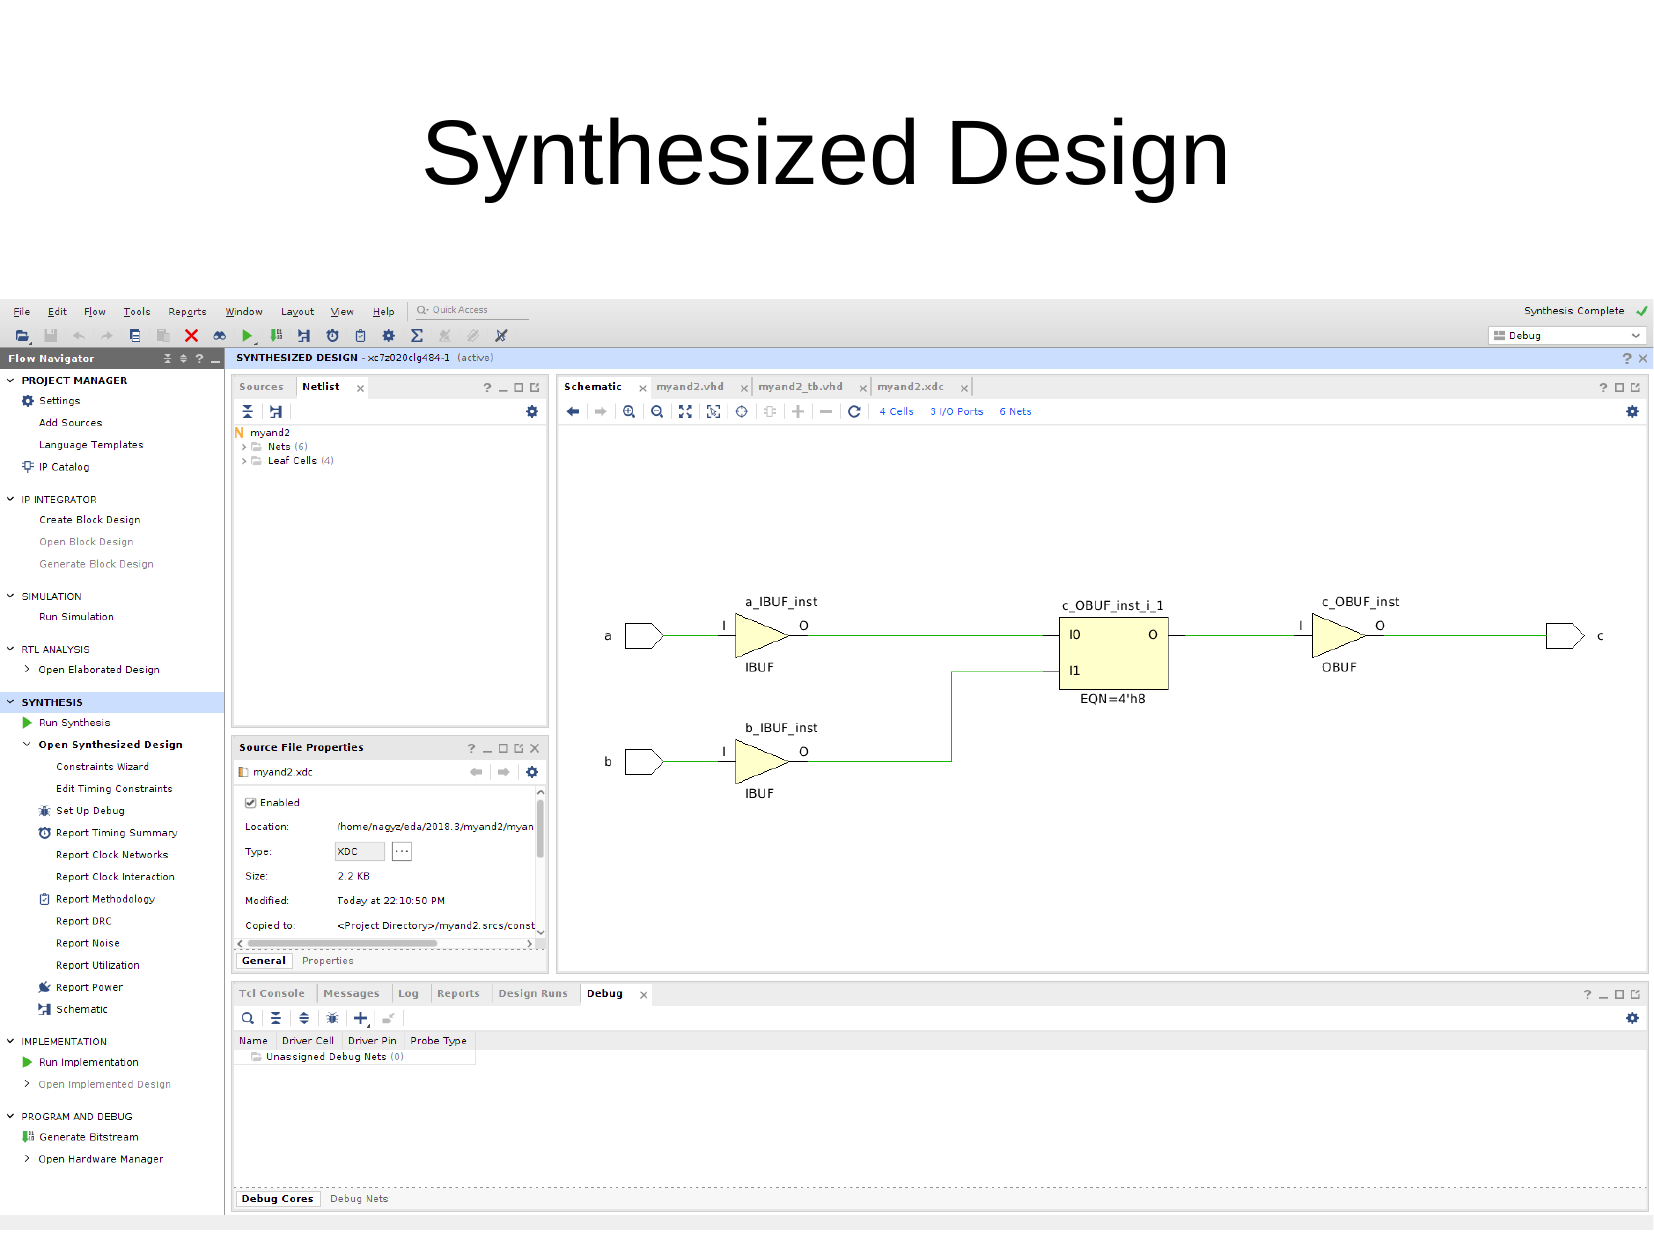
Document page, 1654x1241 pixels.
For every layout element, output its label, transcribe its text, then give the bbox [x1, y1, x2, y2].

picture [0, 299, 1654, 1230]
title Synthesized Design [82, 49, 1571, 257]
